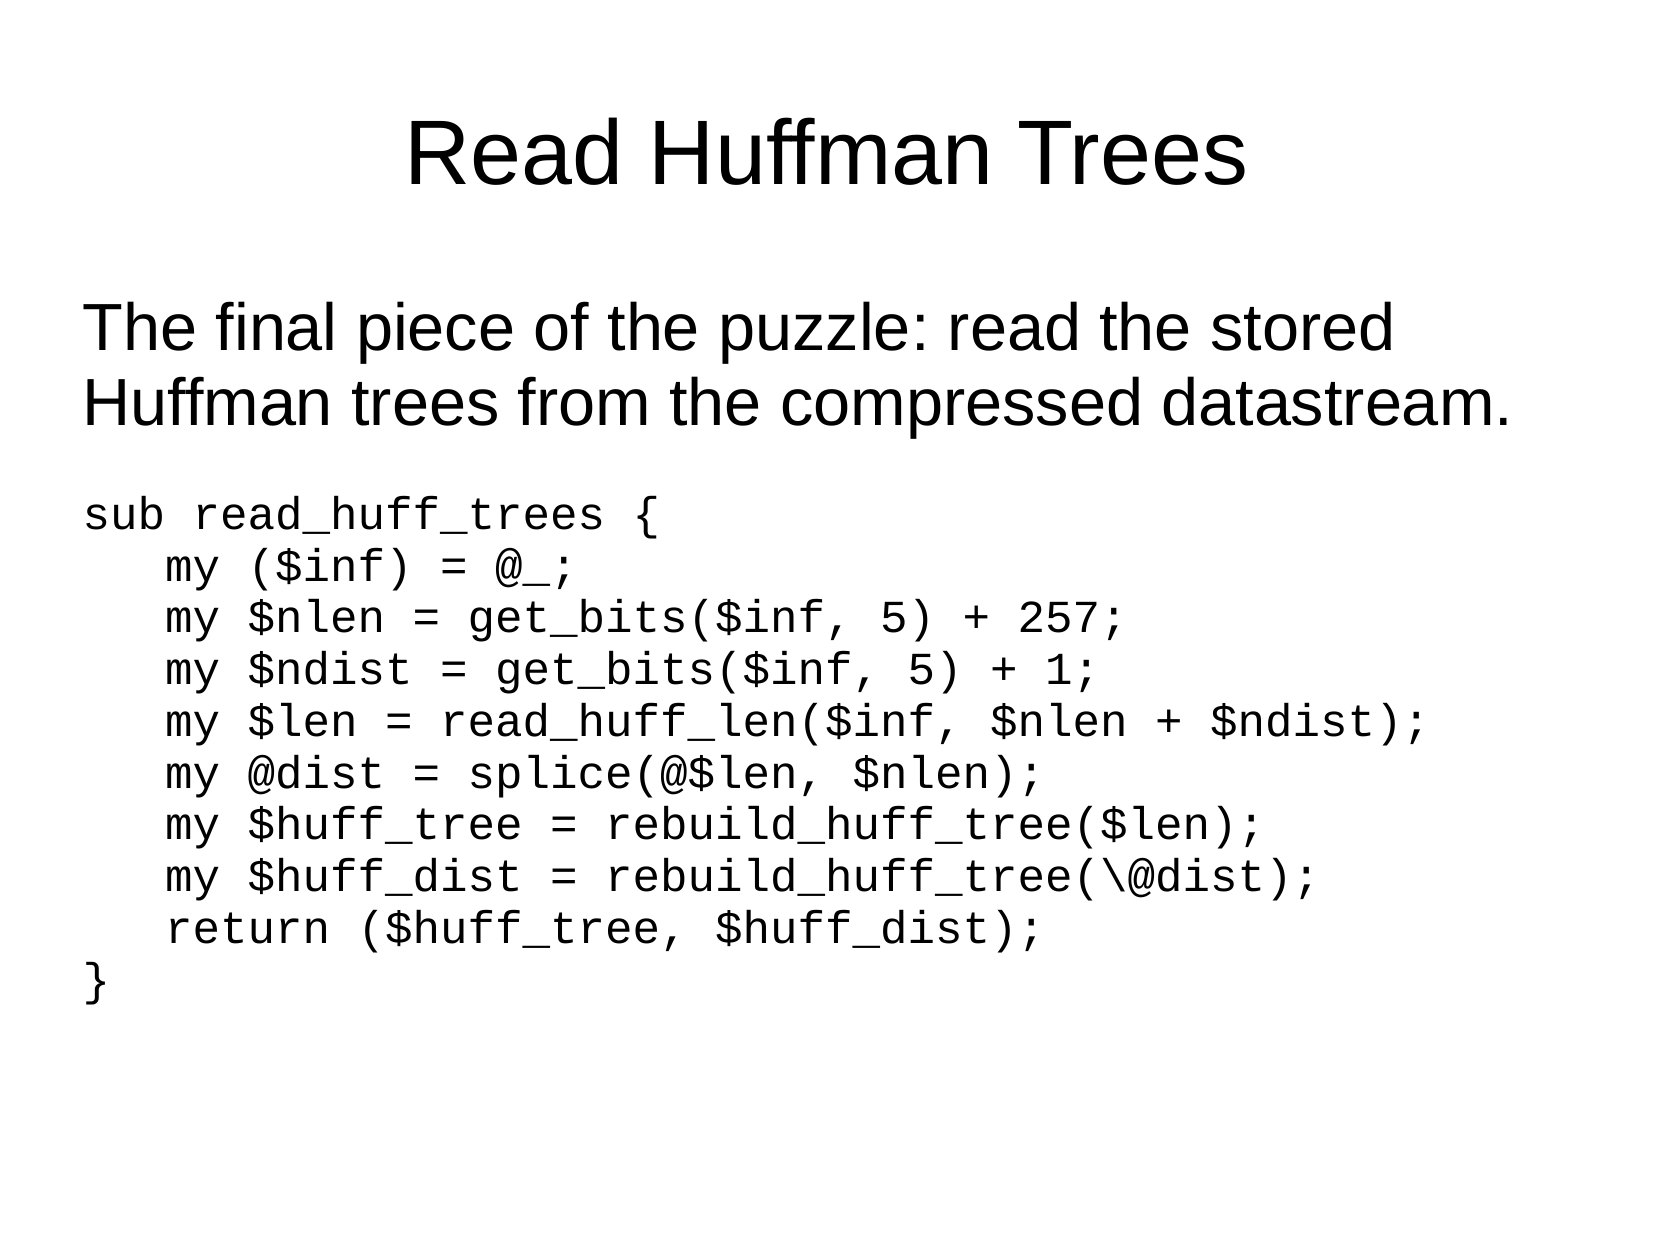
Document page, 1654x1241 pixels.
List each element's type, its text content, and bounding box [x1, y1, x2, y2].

list The final piece of the puzzle: read the stored Huffman trees from the compressed datastream. sub read_huff_trees { my ($inf) = @_; my $nlen = get_bits($inf, 5) + 257; my $ndist = get_bits($inf, 5) + 1; my $len = read_huff_len($inf, $nlen + $ndist); my @dist = splice(@$len, $nlen); my $huff_tree = rebuild_huff_tree($len); my $huff_dist = rebuild_huff_tree(\@dist); return ($huff_tree, $huff_dist); } [82, 290, 1571, 1109]
title Read Huffman Trees [82, 49, 1571, 257]
